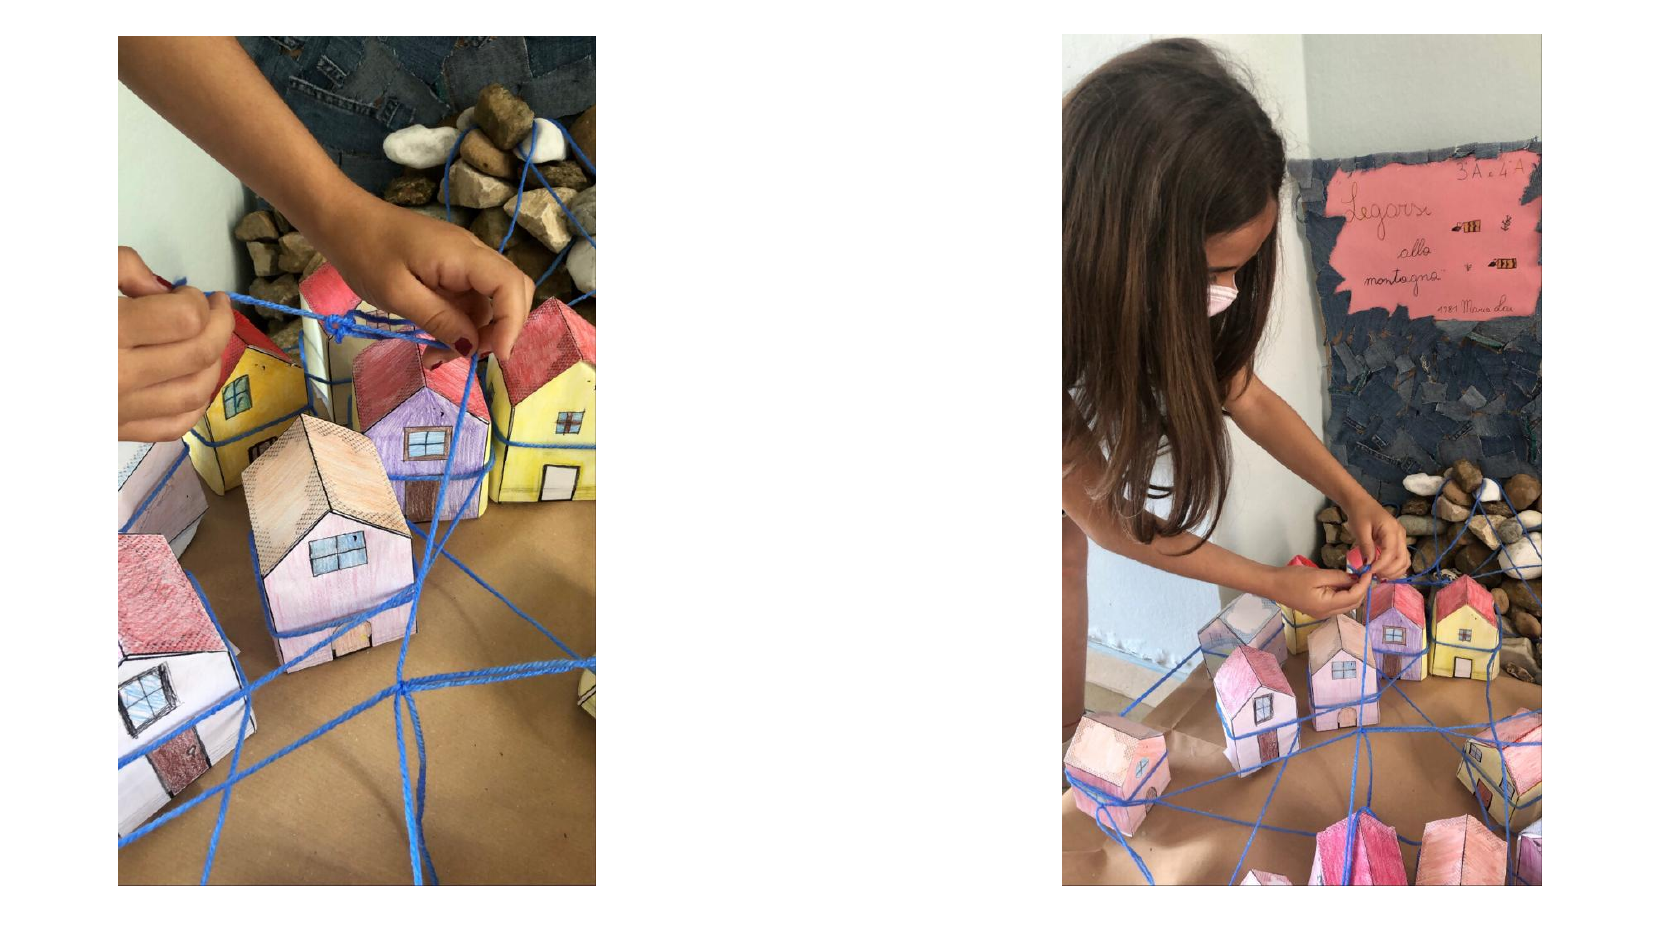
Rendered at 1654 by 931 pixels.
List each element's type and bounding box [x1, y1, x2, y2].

picture [118, 36, 596, 886]
picture [1062, 34, 1542, 886]
